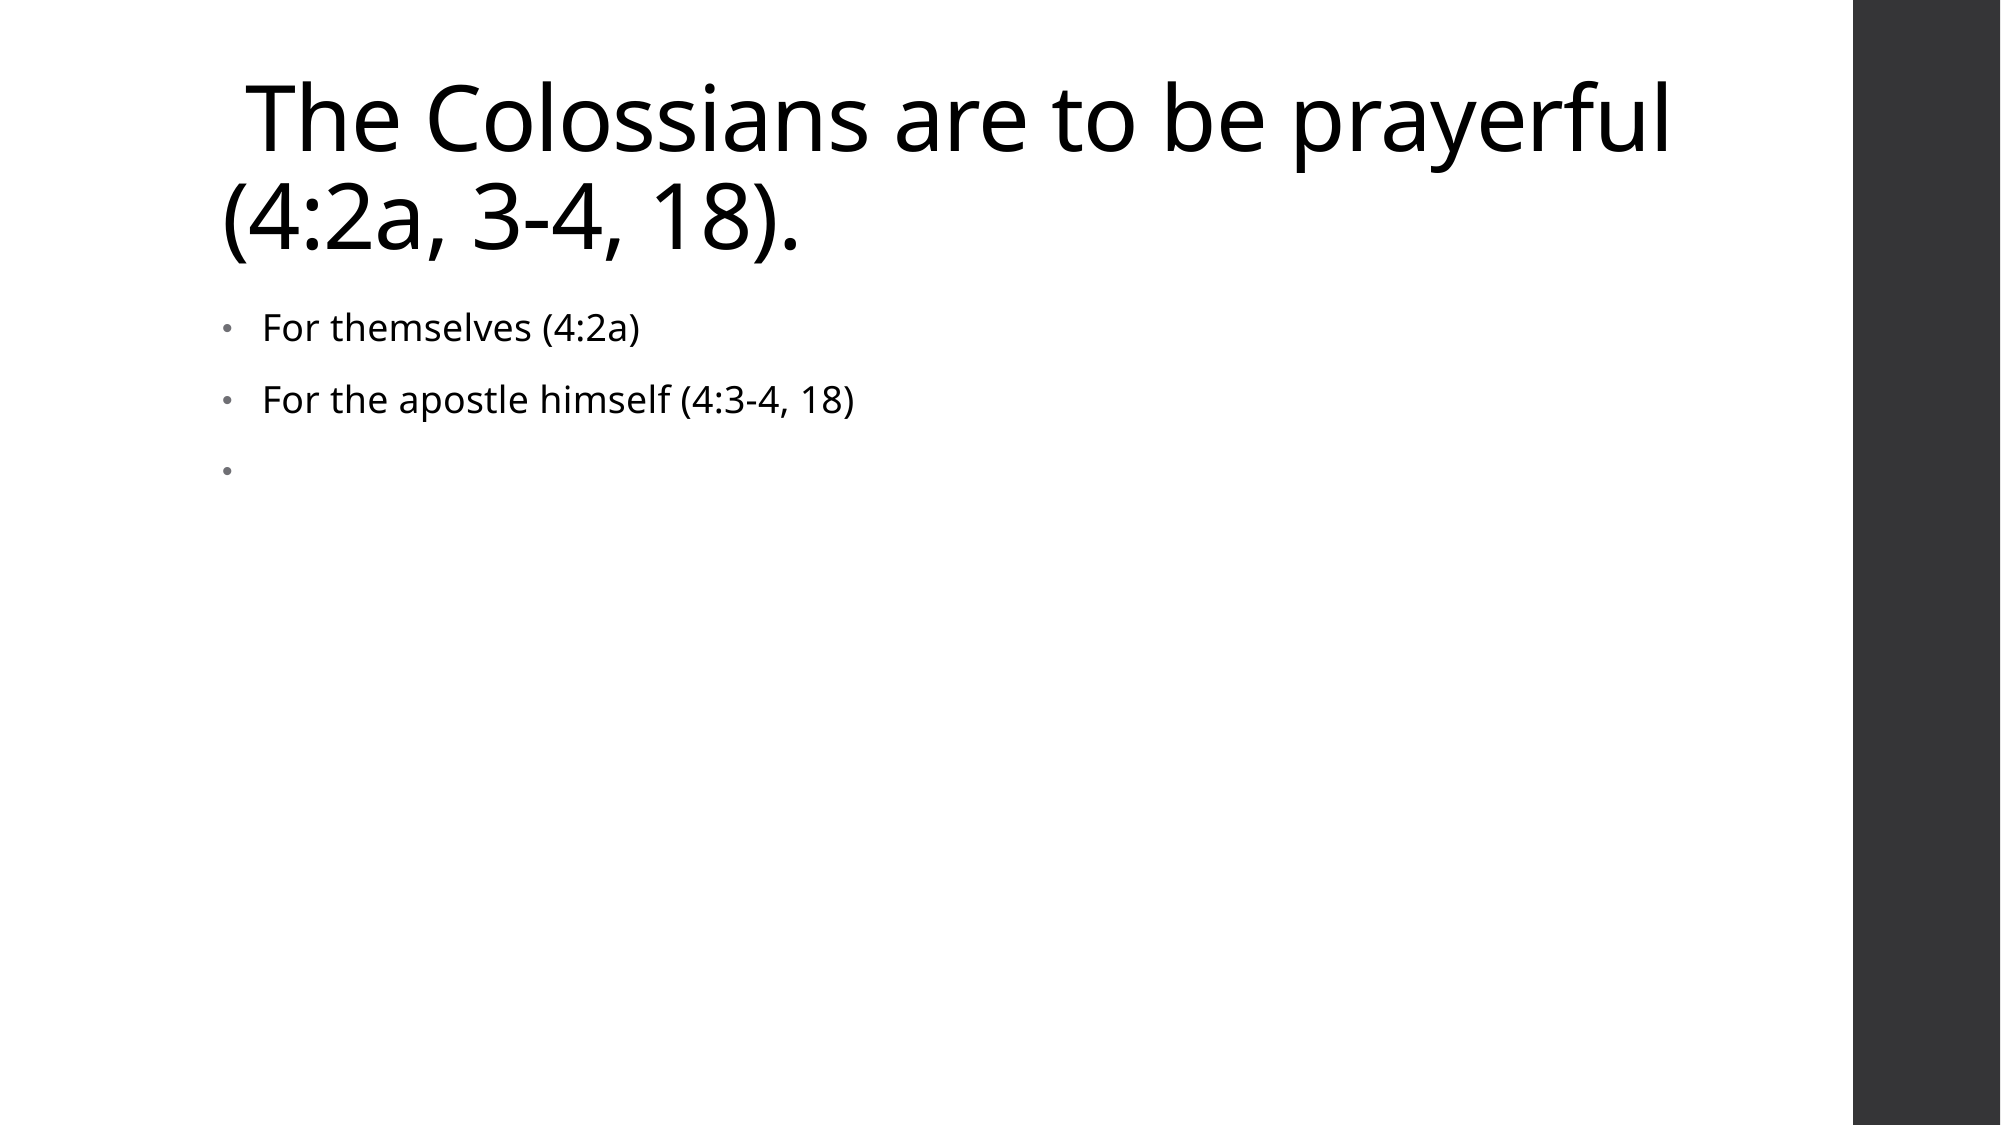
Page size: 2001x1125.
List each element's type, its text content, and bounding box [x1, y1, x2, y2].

title The Colossians are to be prayerful (4:2a, 3-4, 18). [206, 60, 1797, 278]
list For themselves (4:2a) For the apostle himself (4:3-4, 18) [206, 299, 1617, 1014]
